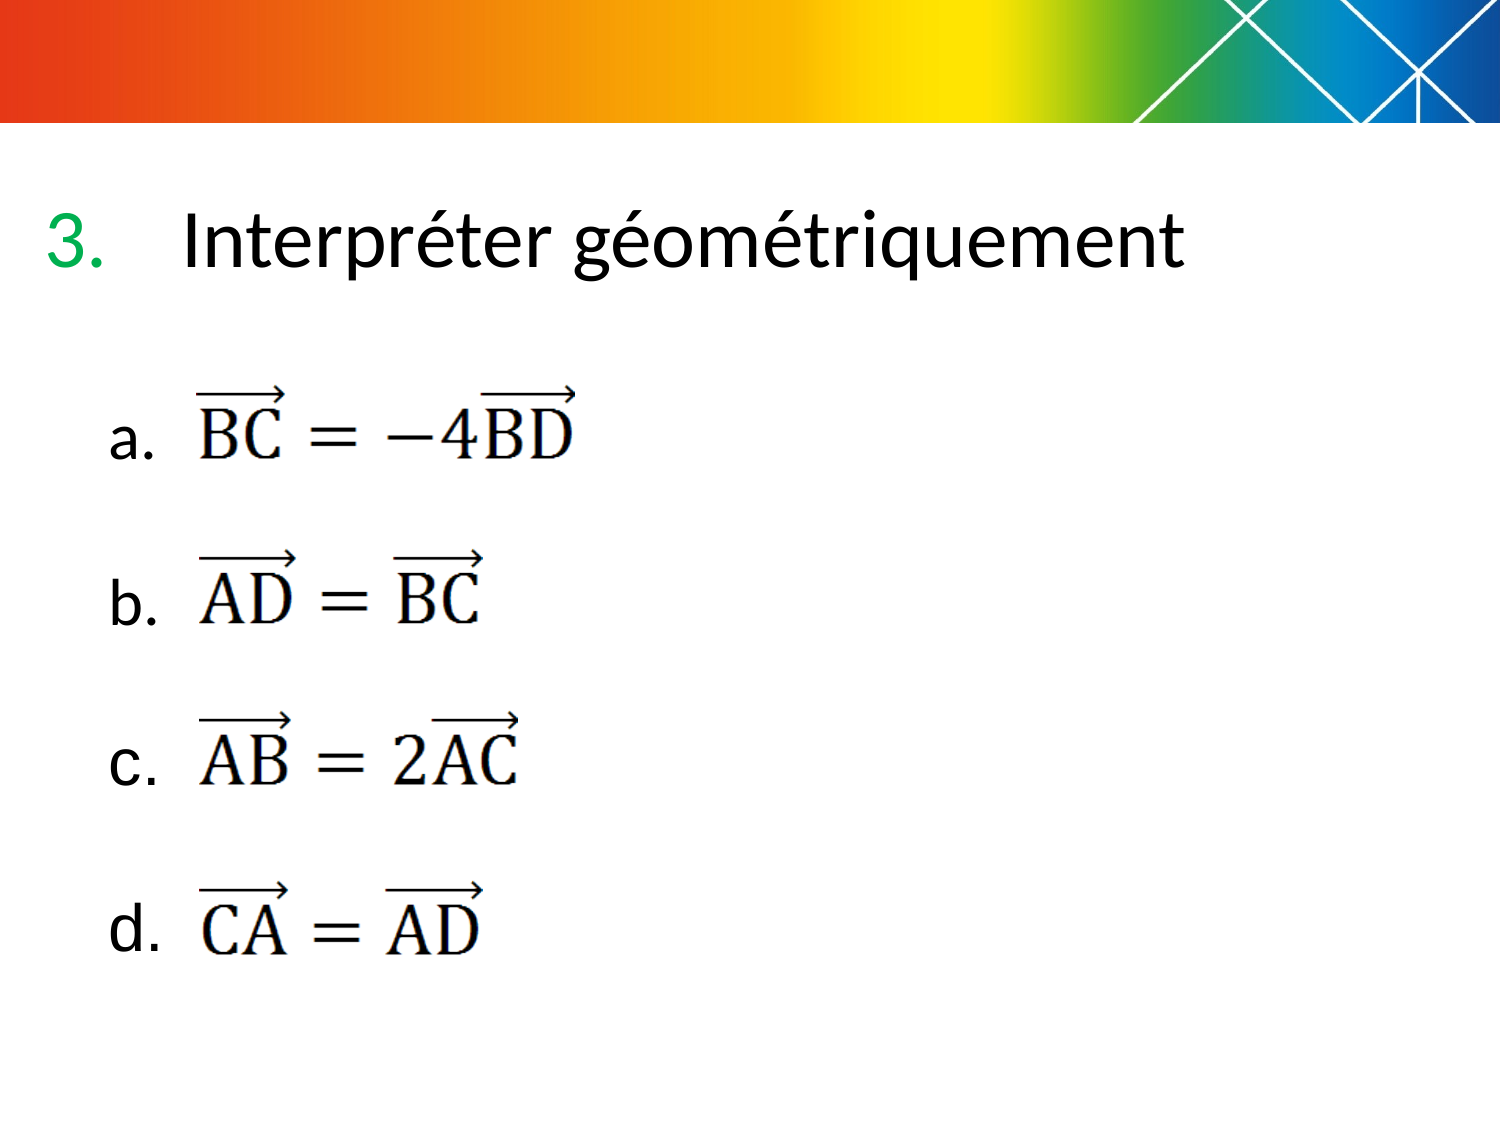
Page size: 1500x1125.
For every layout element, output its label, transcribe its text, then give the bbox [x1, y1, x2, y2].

text_box a. b. c. d. [93, 385, 649, 1125]
picture [199, 700, 518, 815]
title Interpréter géométriquement [29, 163, 1500, 305]
picture [199, 870, 483, 985]
picture [199, 538, 483, 654]
picture [1340, 0, 1500, 123]
picture [196, 374, 575, 490]
picture [0, 0, 1359, 123]
